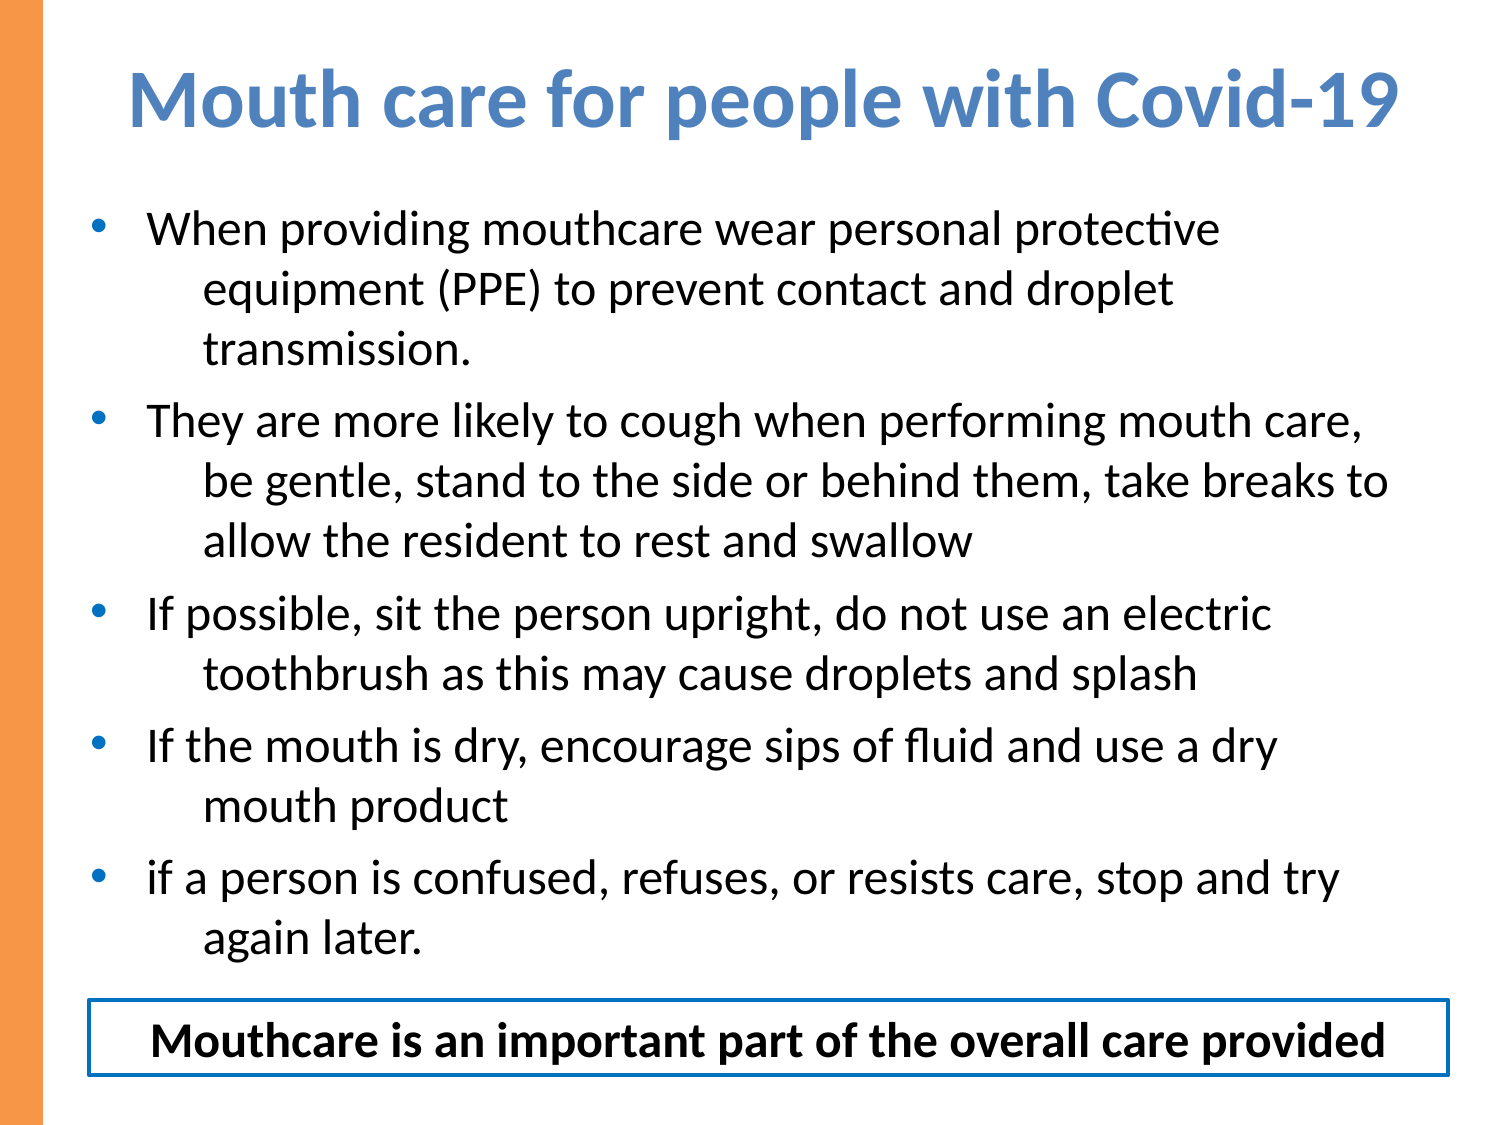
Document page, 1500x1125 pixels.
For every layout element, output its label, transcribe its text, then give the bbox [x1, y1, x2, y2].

text_box [0, 0, 41, 1125]
list When providing mouthcare wear personal protective equipment (PPE) to prevent contact and droplet transmission. They are more likely to cough when performing mouth care, be gentle, stand to the side or behind them, take breaks to allow the resident to rest and swallow If possible, sit the person upright, do not use an electric toothbrush as this may cause droplets and splash If the mouth is dry, encourage sips of fluid and use a dry mouth product if a person is confused, refuses, or resists care, stop and try again later. [75, 187, 1426, 1021]
text_box Mouthcare is an important part of the overall care provided [89, 999, 1448, 1076]
title Mouth care for people with Covid-19 [89, 0, 1440, 188]
